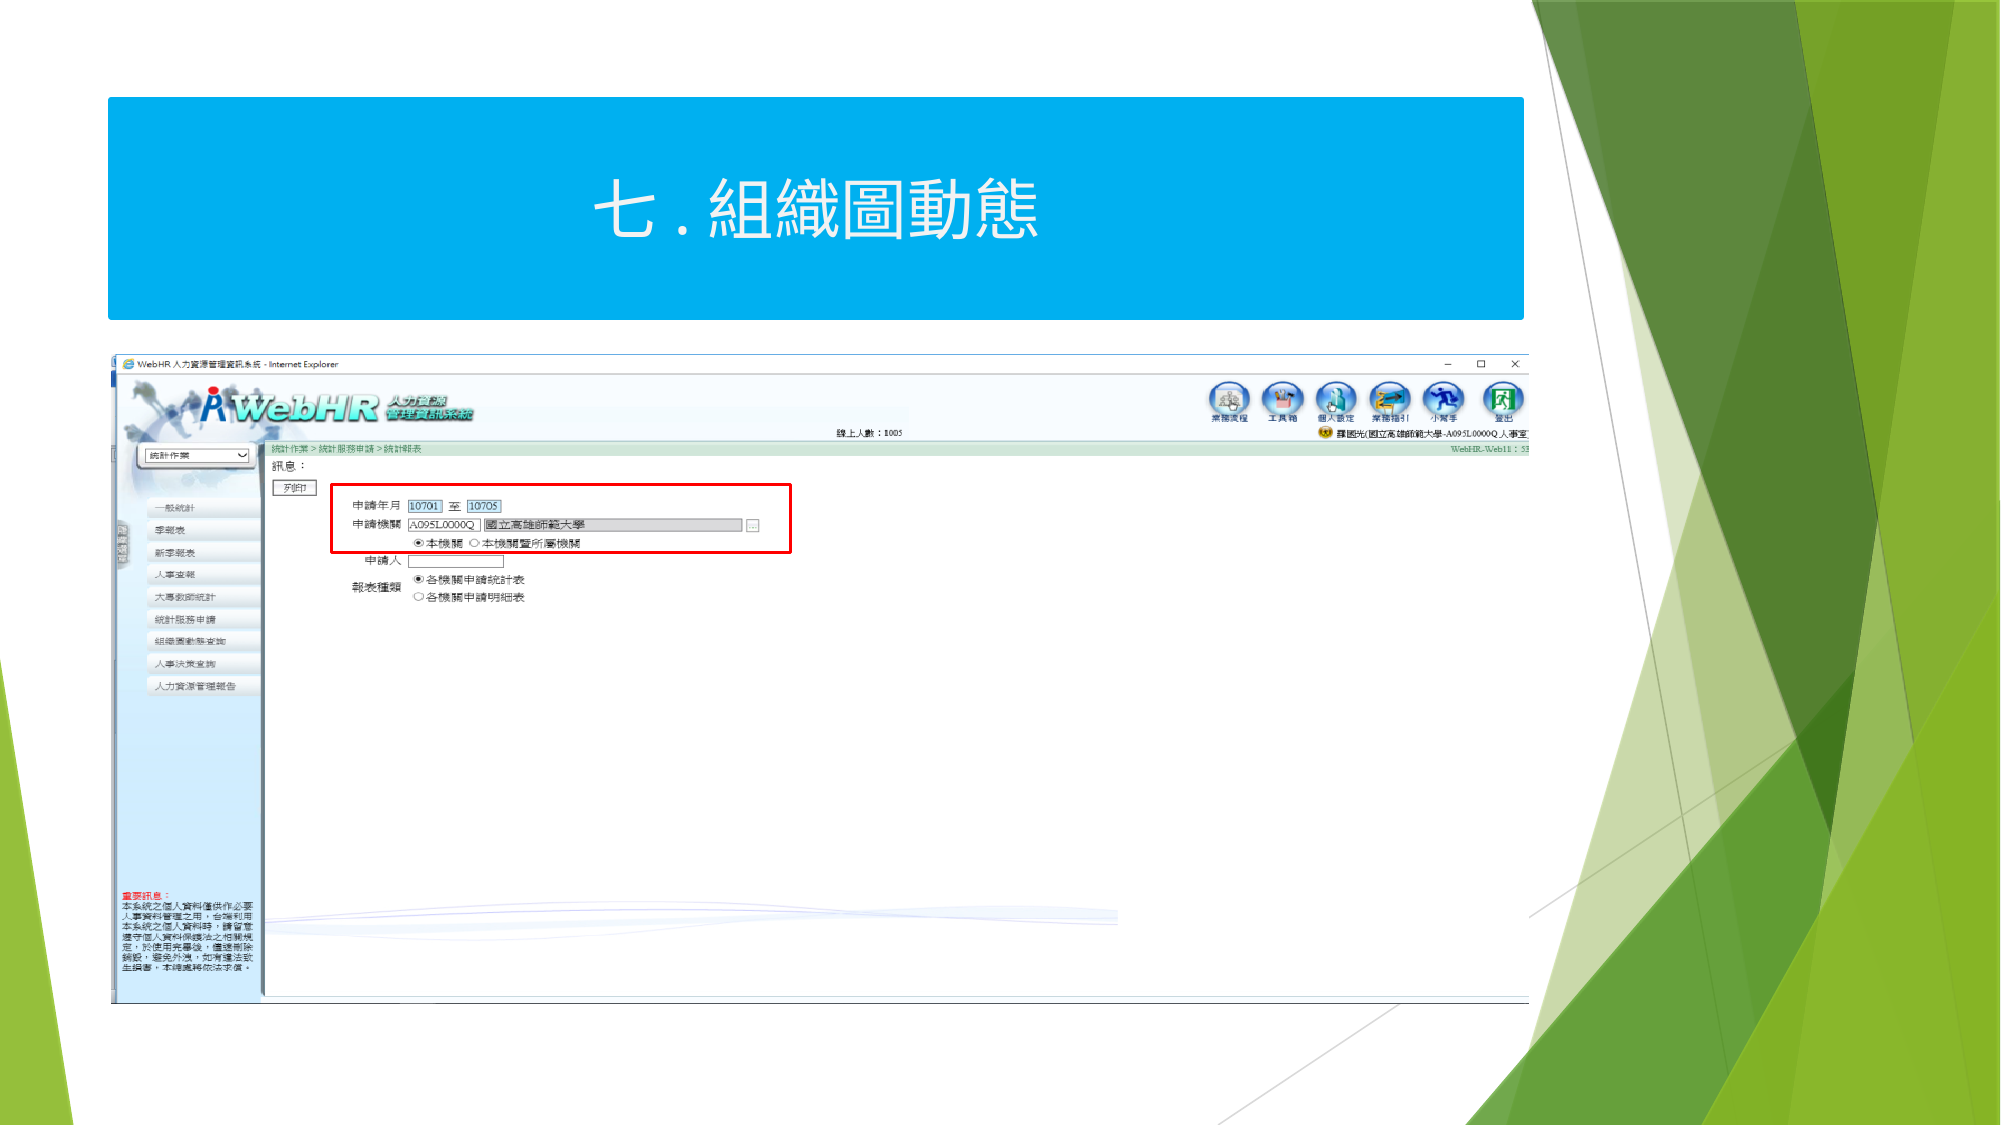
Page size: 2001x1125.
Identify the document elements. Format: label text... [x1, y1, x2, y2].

picture [111, 354, 1529, 1004]
title 七.組織圖動態 [111, 99, 1522, 317]
